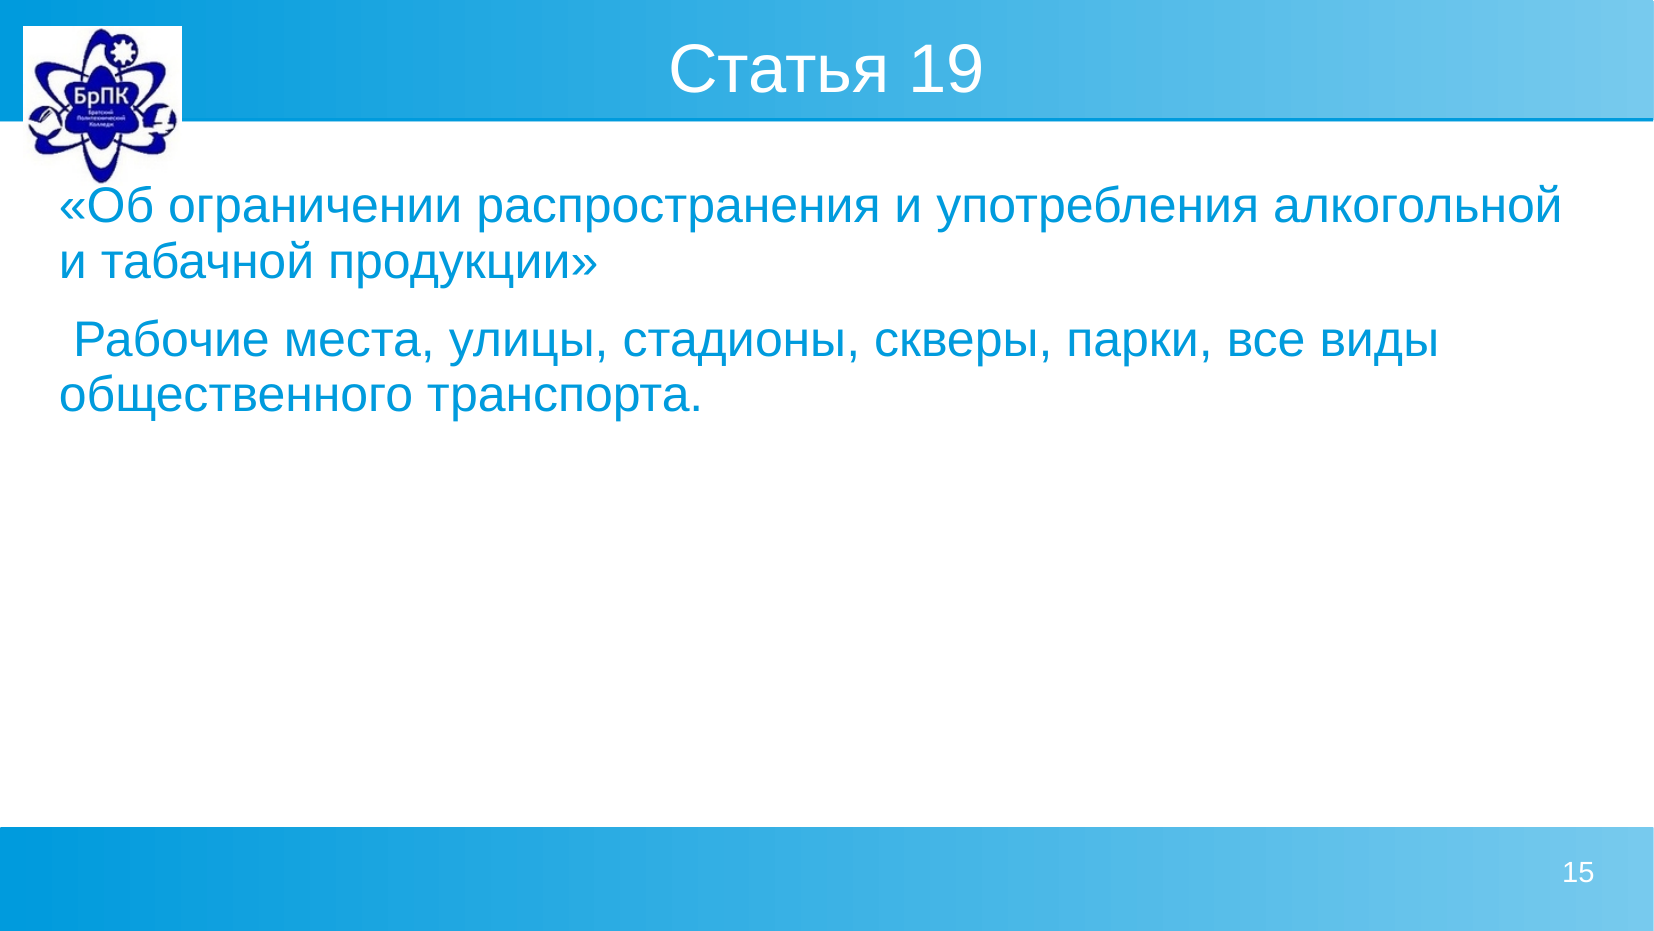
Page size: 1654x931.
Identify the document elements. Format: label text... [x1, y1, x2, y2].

list «Об ограничении распространения и употребления алкогольной и табачной продукции» Рабочие места, улицы, стадионы, скверы, парки, все виды общественного транспорта. [59, 177, 1595, 768]
picture [23, 27, 182, 186]
title Статья 19 [182, 29, 1595, 108]
